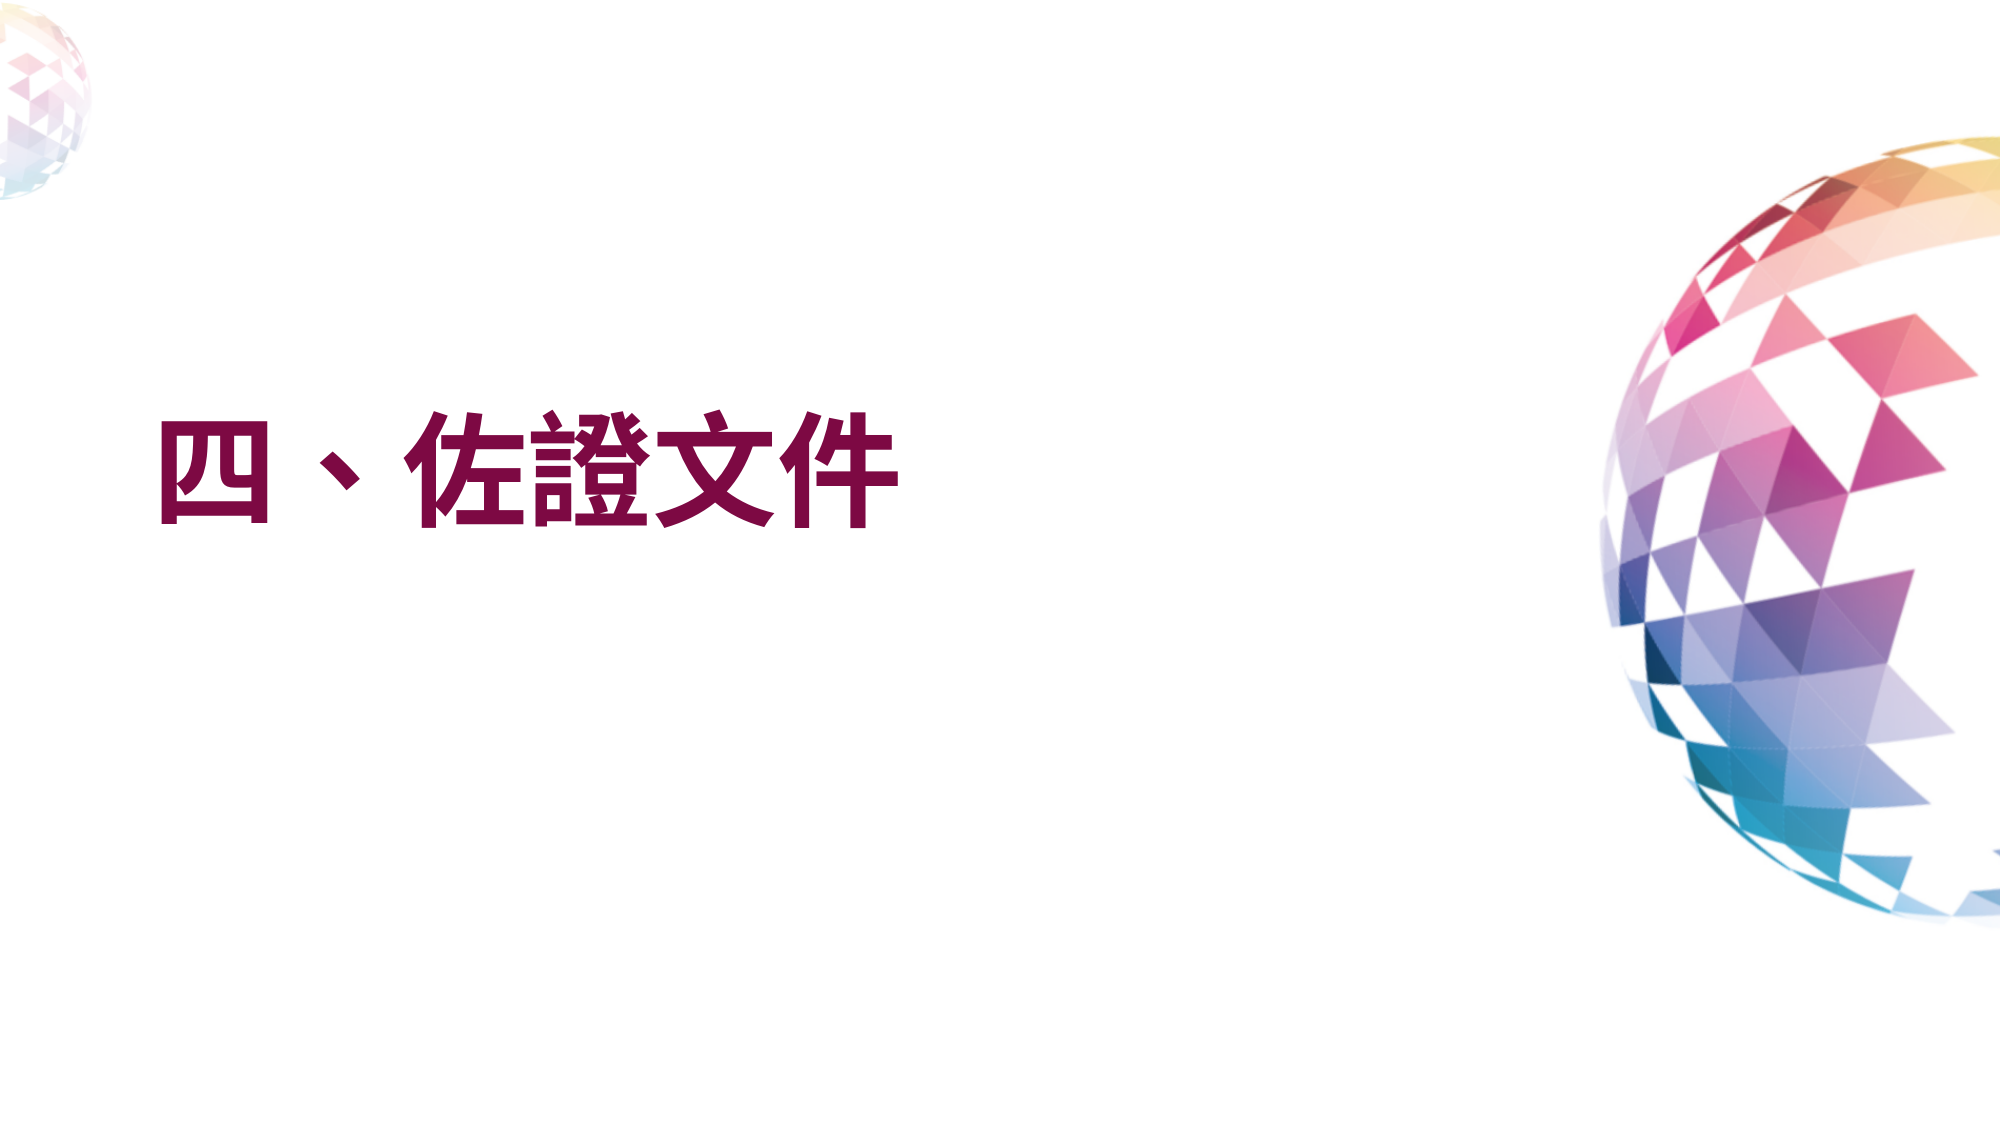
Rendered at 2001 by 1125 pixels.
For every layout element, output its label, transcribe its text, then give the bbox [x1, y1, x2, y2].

text_box 四、佐證文件 [137, 84, 1863, 553]
picture [0, 0, 2000, 1125]
